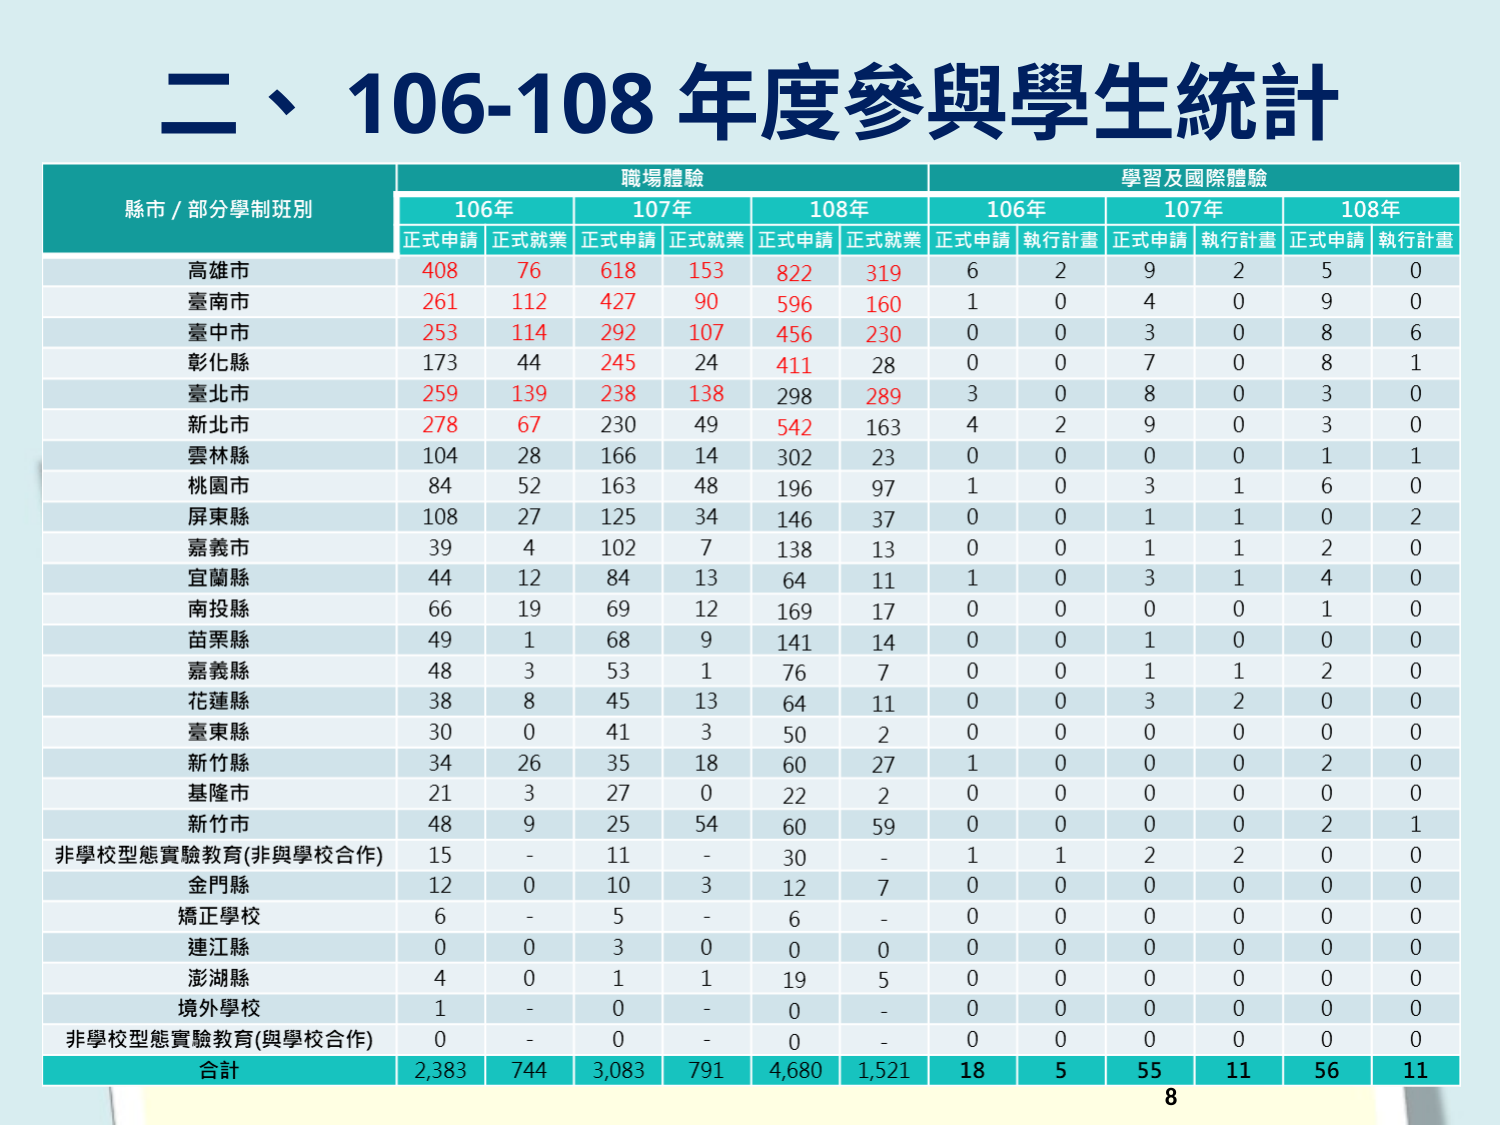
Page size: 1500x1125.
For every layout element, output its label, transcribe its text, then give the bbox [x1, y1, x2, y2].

text_box 8 [1149, 1065, 1500, 1125]
text_box 二、106-108年度參與學生統計 [0, 42, 1500, 137]
picture [42, 159, 1461, 1094]
